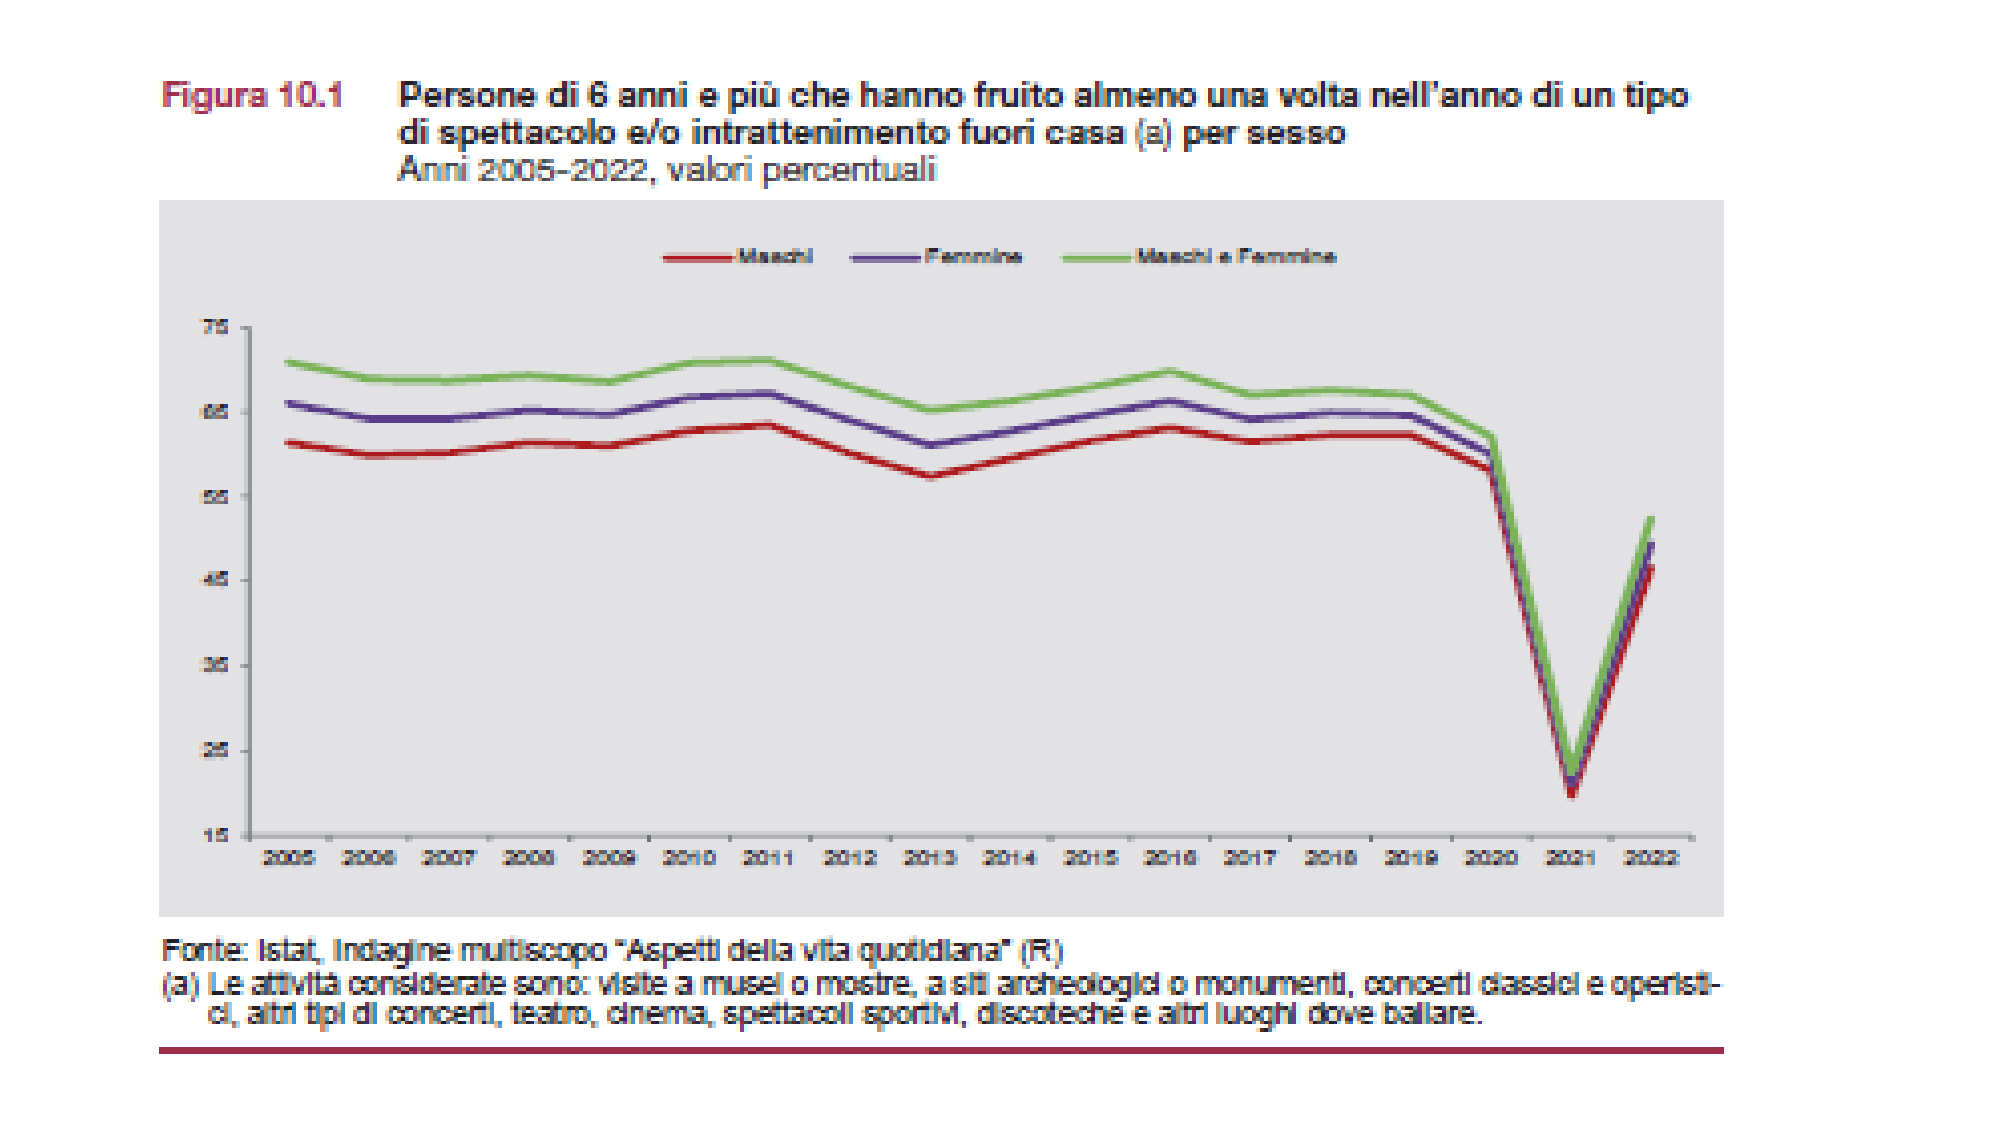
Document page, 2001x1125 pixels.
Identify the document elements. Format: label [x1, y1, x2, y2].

picture [79, 48, 1785, 1077]
